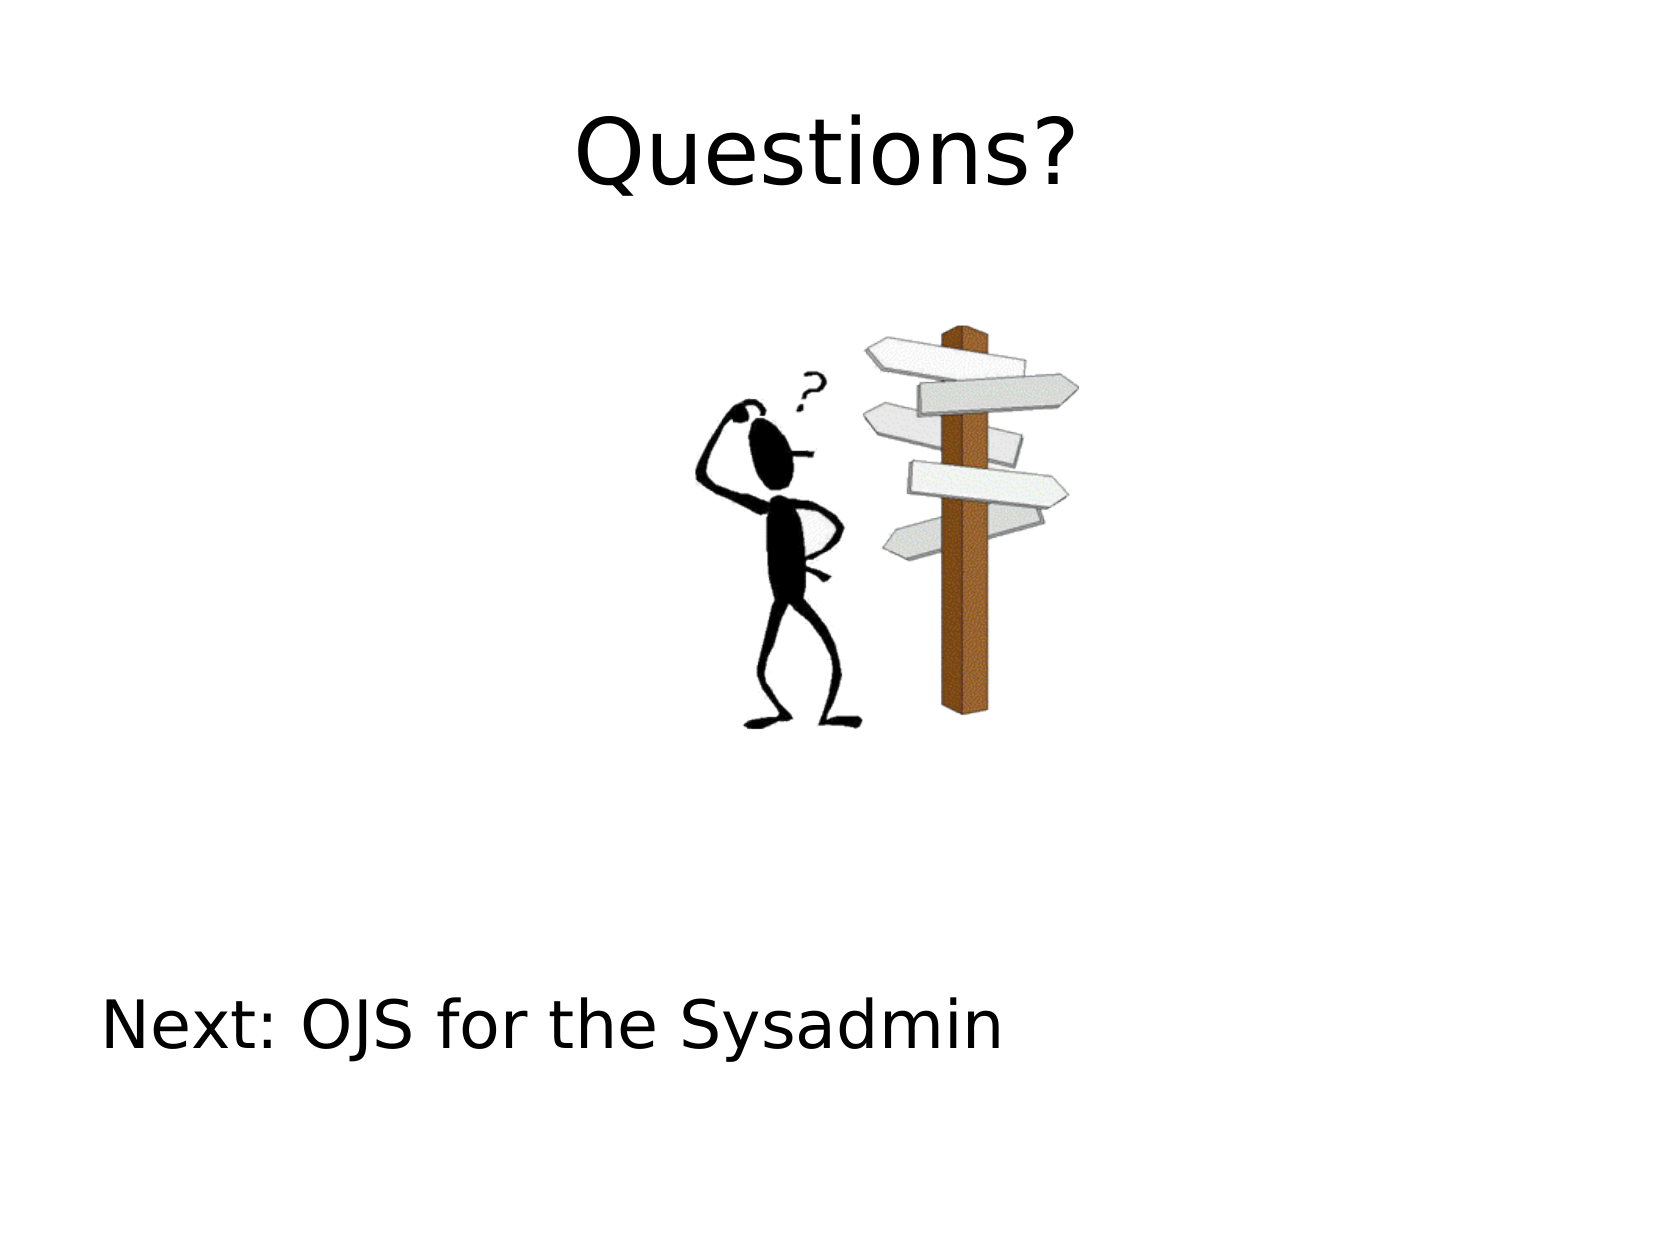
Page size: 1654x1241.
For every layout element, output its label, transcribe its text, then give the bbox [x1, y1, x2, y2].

picture [531, 324, 1079, 731]
title Questions? [82, 49, 1571, 257]
list Next: OJS for the Sysadmin [82, 987, 1571, 1111]
